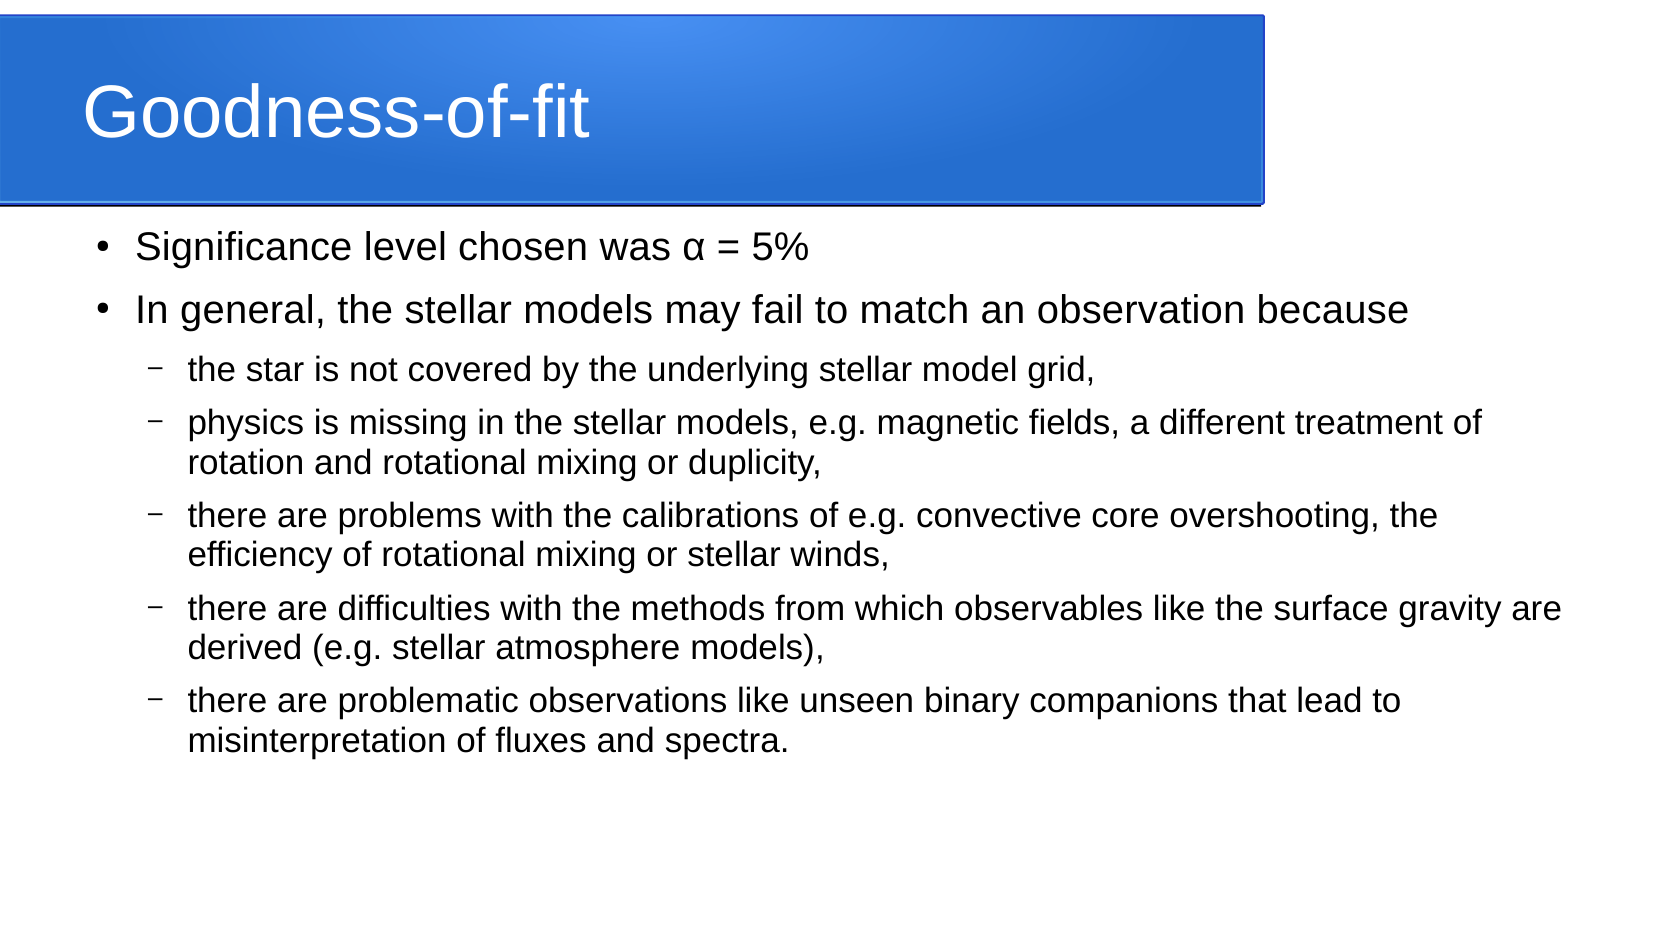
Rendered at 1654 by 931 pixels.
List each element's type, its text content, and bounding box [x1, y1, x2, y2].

title Goodness-of-fit [82, 35, 1235, 189]
list Significance level chosen was α = 5% In general, the stellar models may fail to match an observation because the star is not covered by the underlying stellar model grid, physics is missing in the stellar models, e.g. magnetic fields, a different treatment of rotation and rotational mixing or duplicity, there are problems with the calibrations of e.g. convective core overshooting, the efficiency of rotational mixing or stellar winds, there are difficulties with the methods from which observables like the surface gravity are derived (e.g. stellar atmosphere models), there are problematic observations like unseen binary companions that lead to misinterpretation of fluxes and spectra. [82, 224, 1571, 764]
